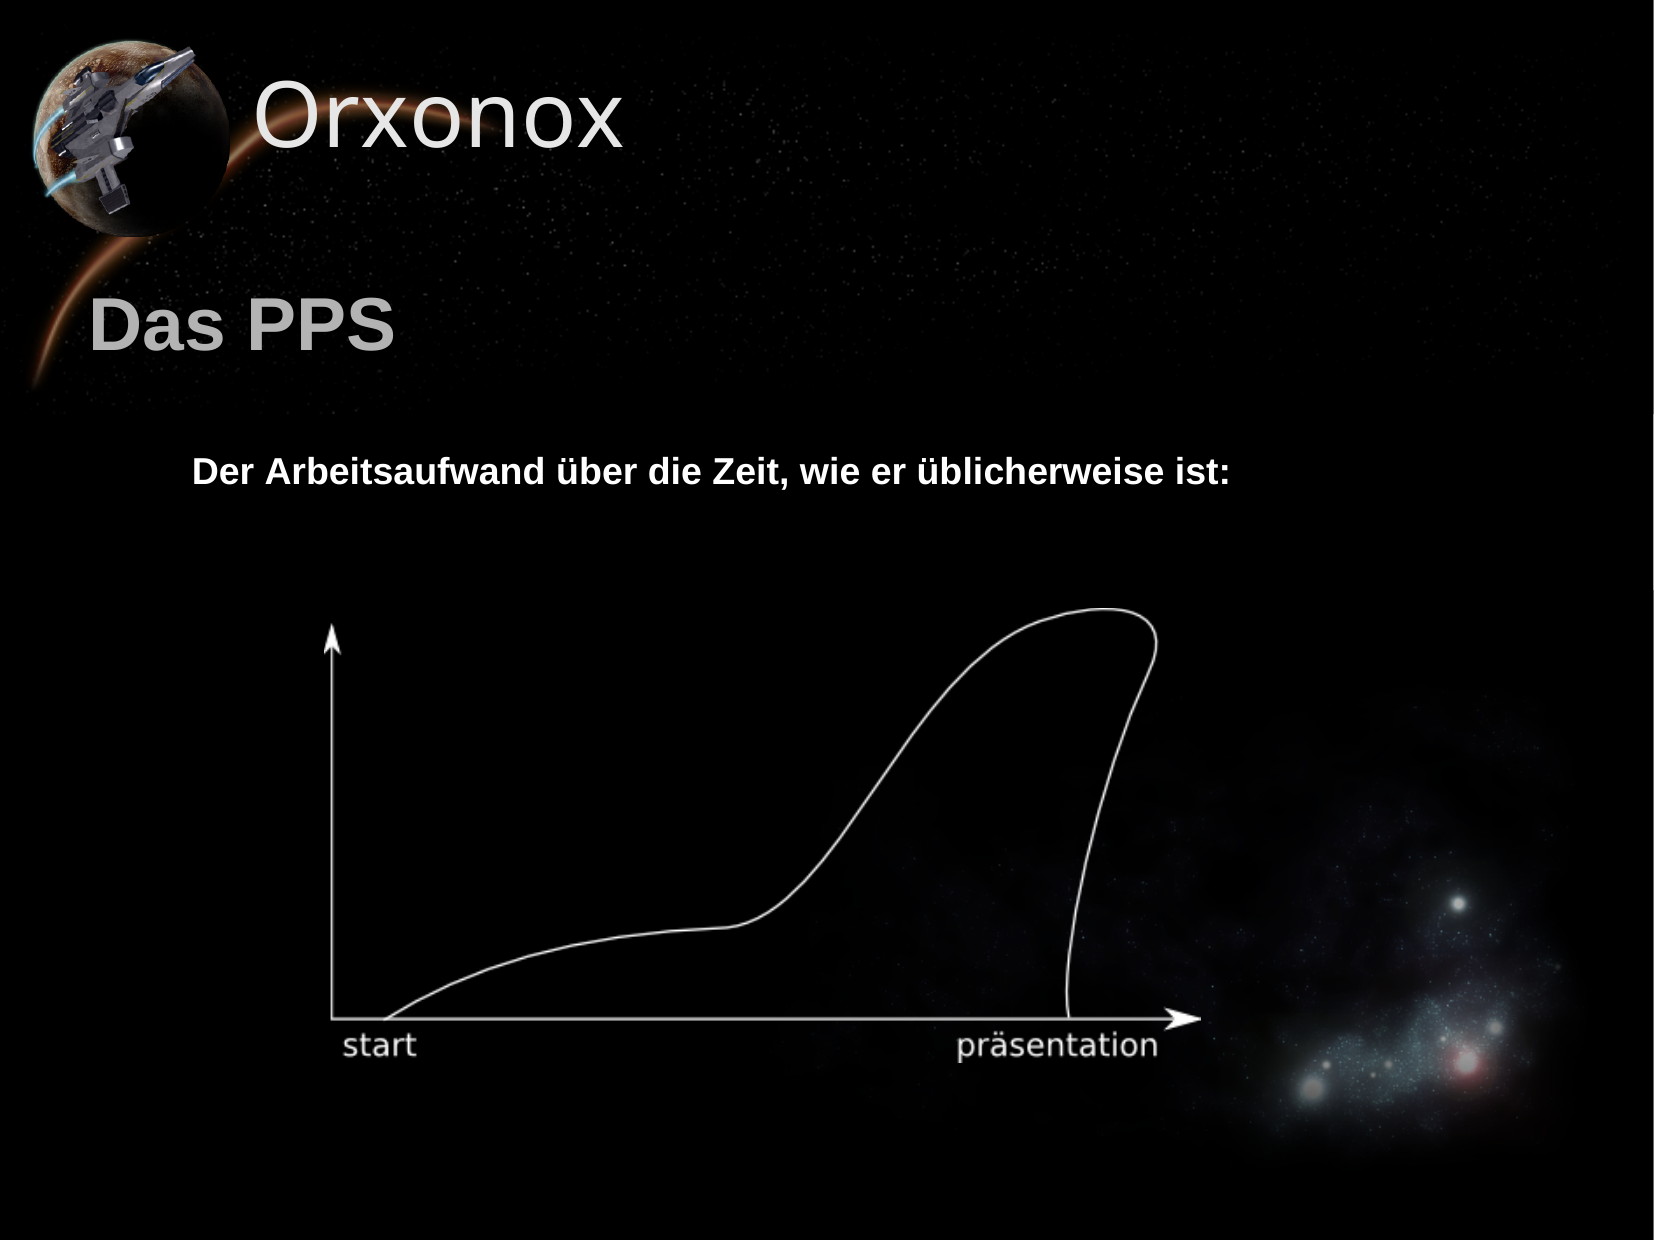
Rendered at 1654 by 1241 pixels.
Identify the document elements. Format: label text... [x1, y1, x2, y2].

text_box Der Arbeitsaufwand über die Zeit, wie er üblicherweise ist: [177, 442, 1329, 500]
picture [324, 590, 1654, 1240]
picture [0, 0, 1654, 521]
title Das PPS [88, 273, 1577, 377]
